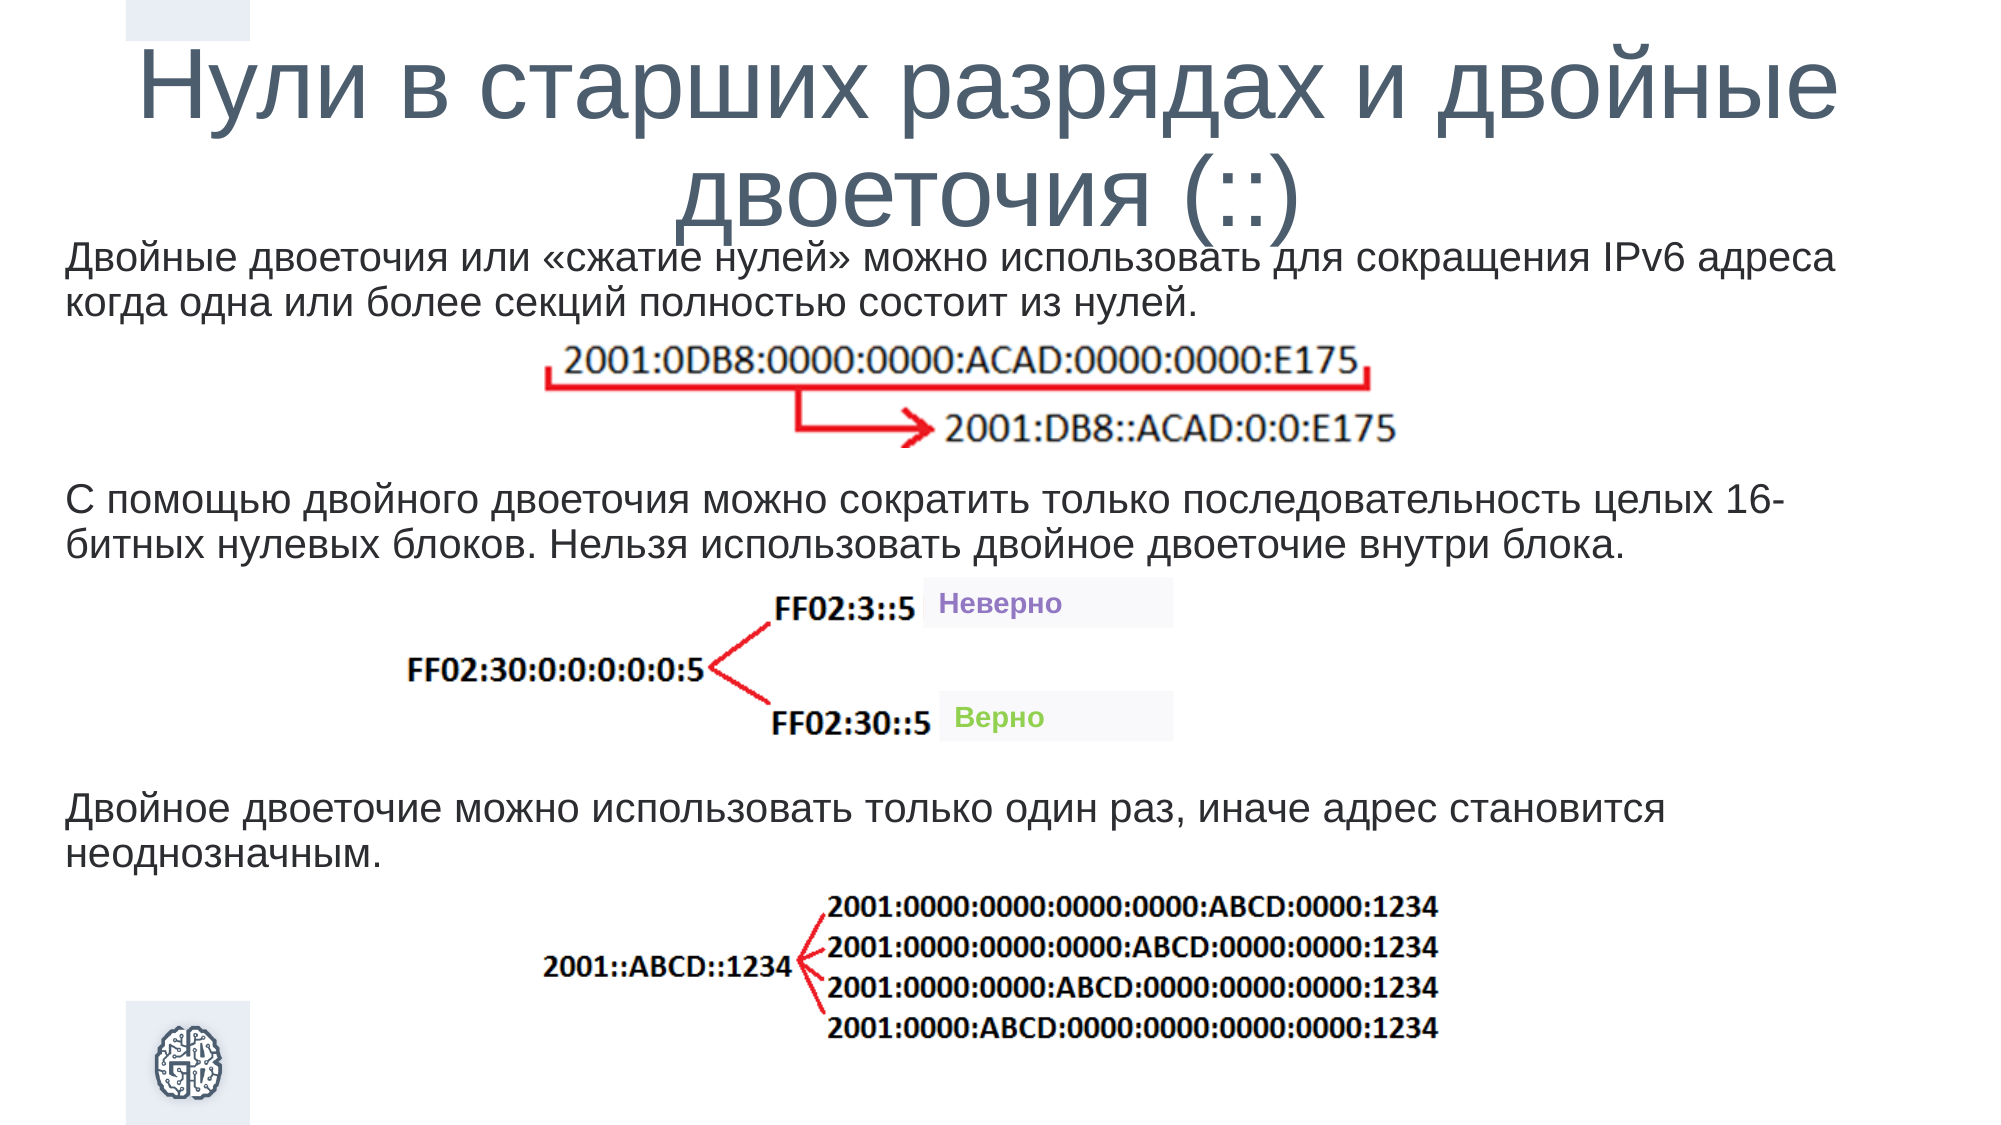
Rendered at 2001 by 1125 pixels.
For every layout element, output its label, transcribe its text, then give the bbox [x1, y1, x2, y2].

picture [405, 589, 1068, 746]
picture [144, 1035, 232, 1110]
list Двойные двоеточия или «сжатие нулей» можно использовать для сокращения IPv6 адреса когда одна или более секций полностью состоит из нулей. С помощью двойного двоеточия можно сократить только последовательность целых 16-битных нулевых блоков. Нельзя использовать двойное двоеточие внутри блока. Двойное двоеточие можно использовать только один раз, иначе адрес становится неоднозначным. [50, 220, 1926, 1035]
text_box Неверно [923, 577, 1174, 628]
picture [540, 892, 1440, 1048]
picture [540, 339, 1402, 448]
title Нули в старших разрядах и двойные двоеточия (::) [50, 70, 1929, 209]
text_box Верно [939, 691, 1174, 742]
